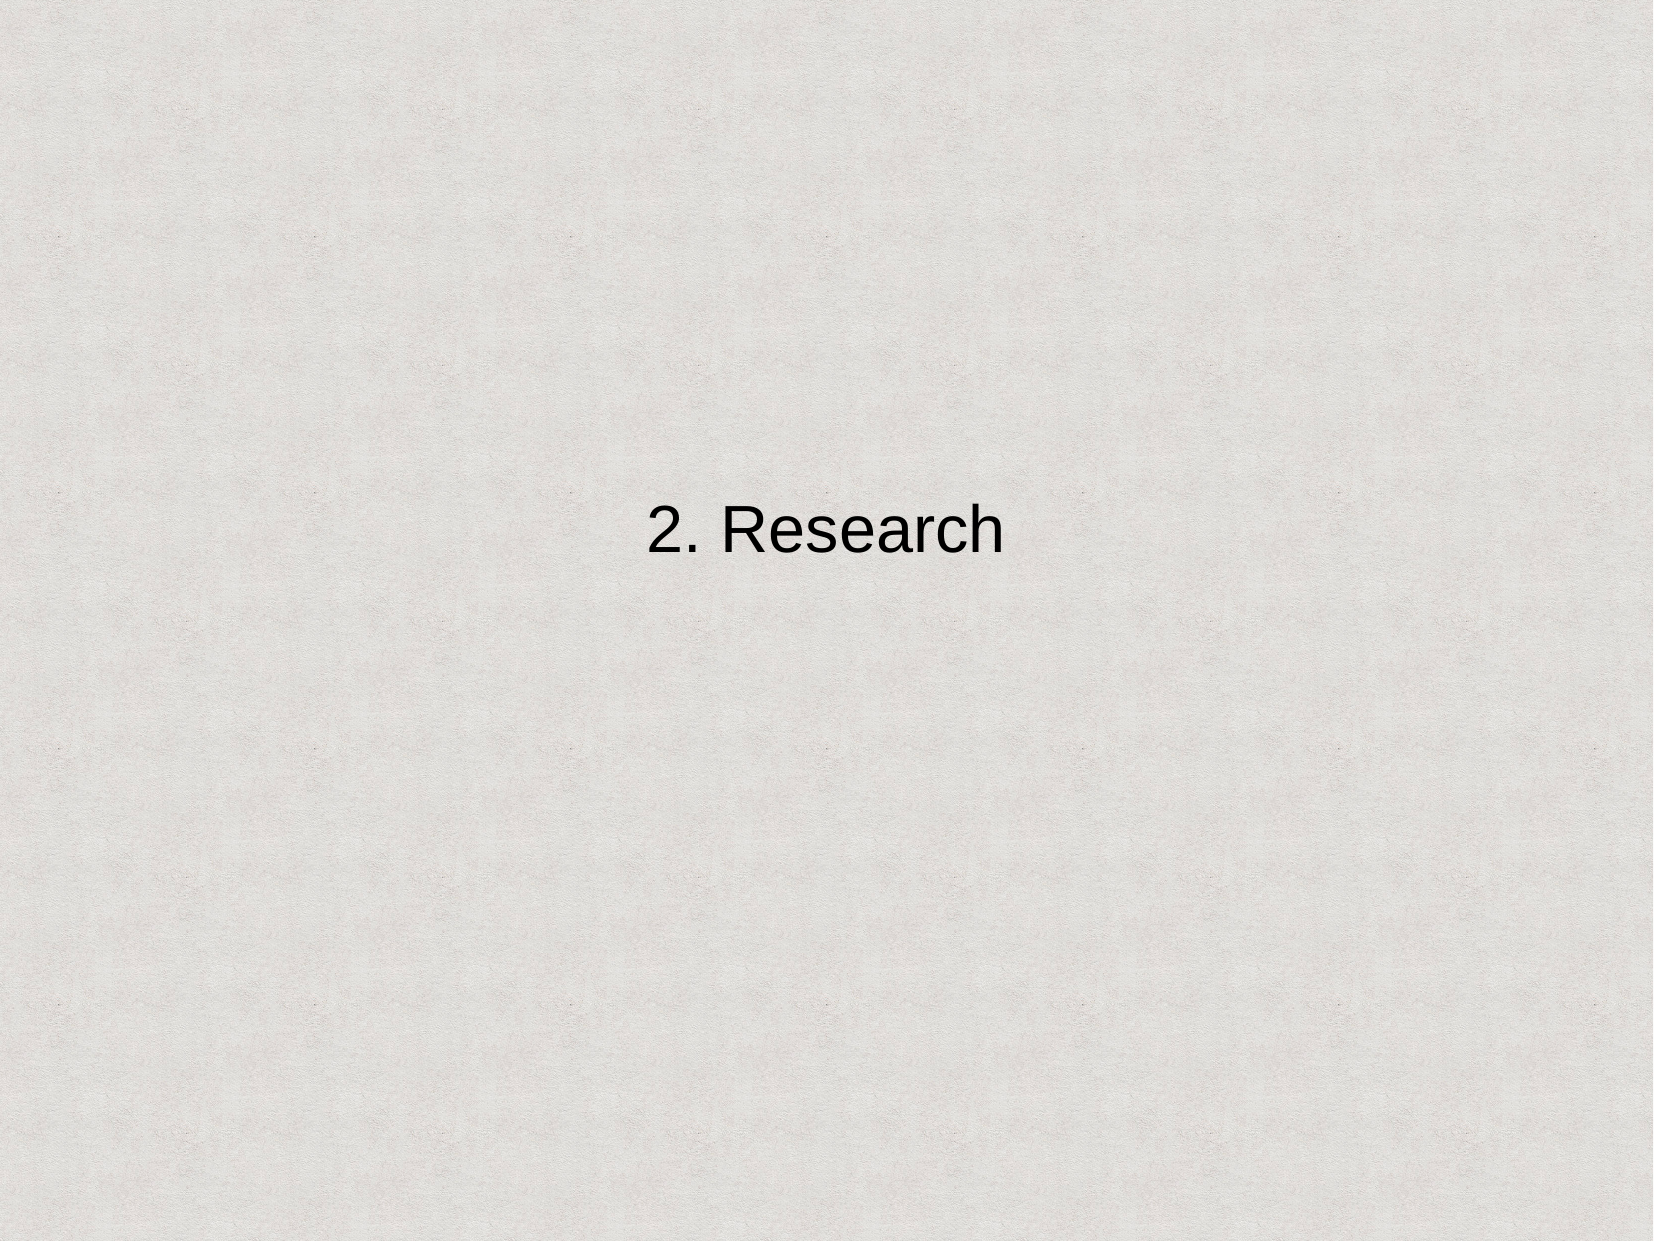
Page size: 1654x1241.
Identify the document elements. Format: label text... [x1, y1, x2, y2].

subtitle 2. Research [82, 49, 1571, 1010]
picture [0, 0, 1654, 1241]
